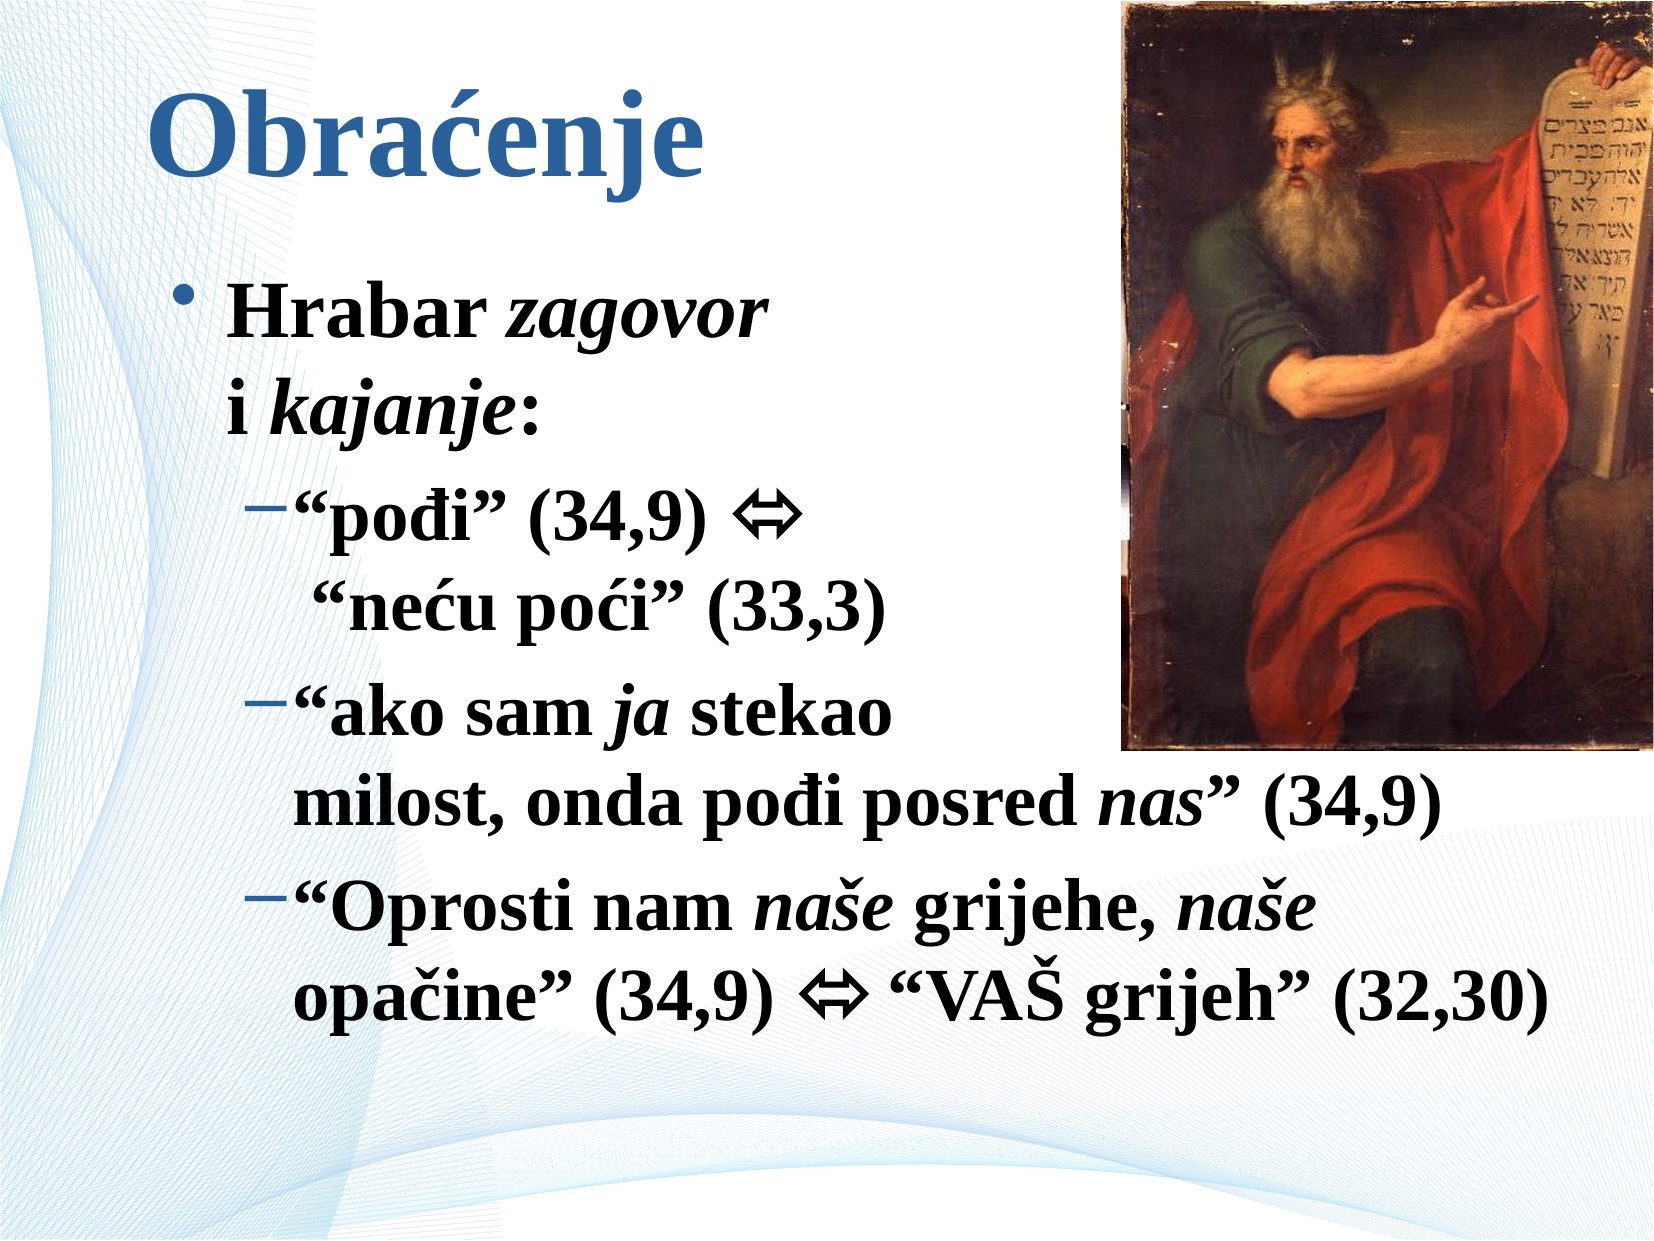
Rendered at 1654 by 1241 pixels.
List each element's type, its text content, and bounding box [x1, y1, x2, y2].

picture [0, 0, 1654, 1241]
text_box Hrabar zagovor i kajanje: “pođi” (34,9)  “neću poći” (33,3) “ako sam ja stekao milost, onda pođi posred nas” (34,9) “Oprosti nam naše grijehe, naše opačine” (34,9)  “VAŠ grijeh” (32,30) [155, 248, 1617, 1117]
picture [1121, 1, 1654, 752]
text_box Obraćenje [144, 13, 1121, 239]
